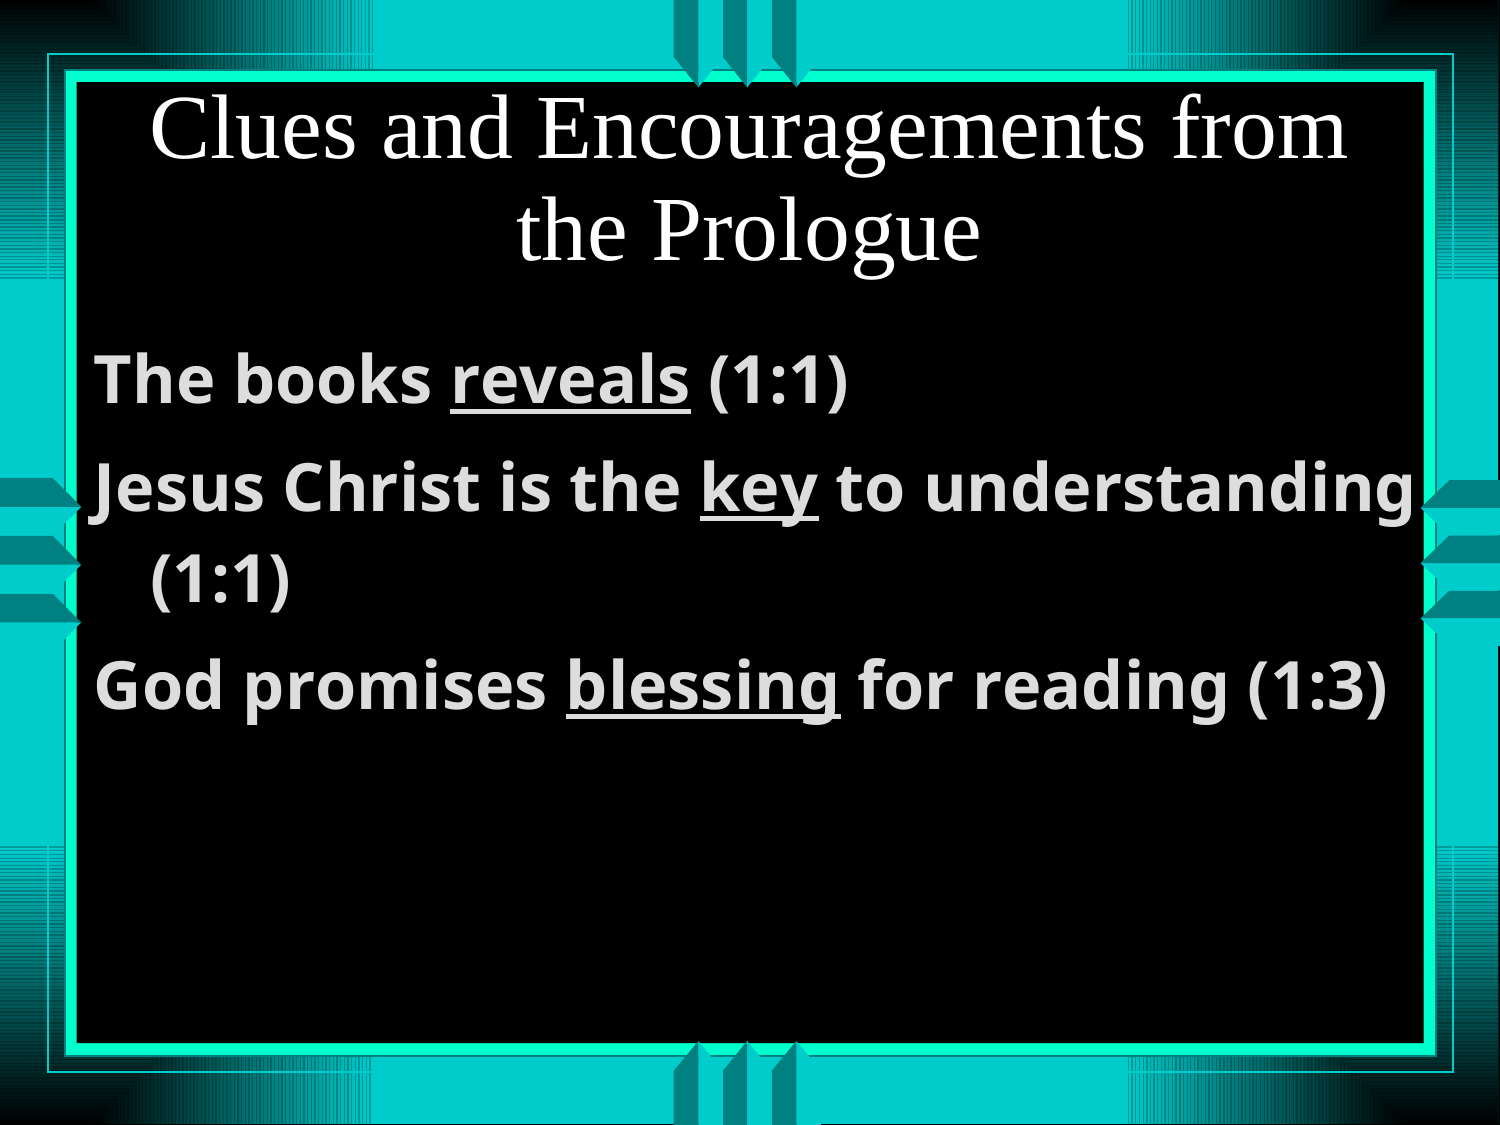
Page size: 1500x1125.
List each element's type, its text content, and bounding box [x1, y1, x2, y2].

list The books reveals (1:1) Jesus Christ is the key to understanding (1:1) God promises blessing for reading (1:3) [78, 324, 1461, 1001]
title Clues and Encouragements from the Prologue [112, 69, 1388, 288]
